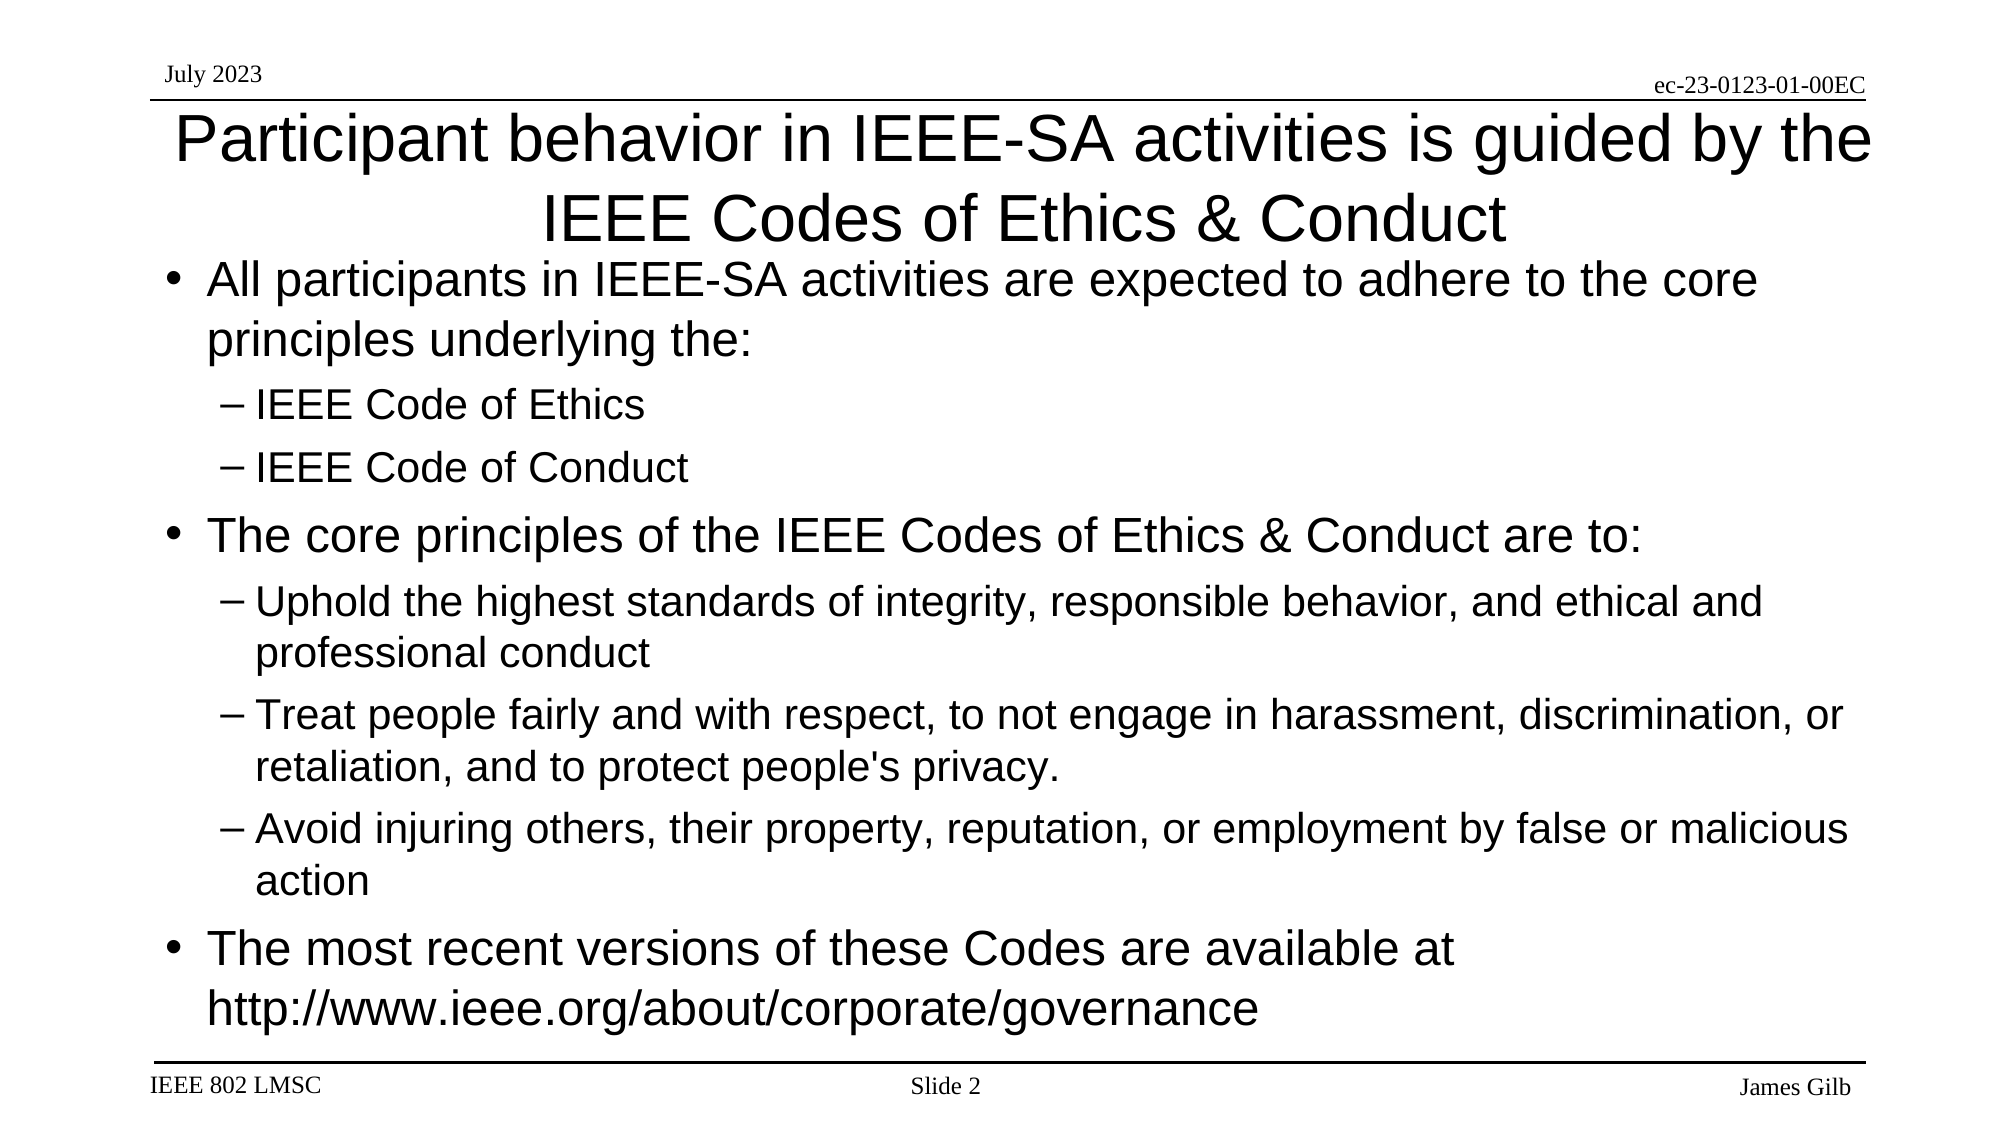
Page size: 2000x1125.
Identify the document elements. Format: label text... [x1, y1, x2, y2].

list All participants in IEEE-SA activities are expected to adhere to the core principles underlying the: IEEE Code of Ethics IEEE Code of Conduct The core principles of the IEEE Codes of Ethics & Conduct are to: Uphold the highest standards of integrity, responsible behavior, and ethical and professional conduct Treat people fairly and with respect, to not engage in harassment, discrimination, or retaliation, and to protect people's privacy. Avoid injuring others, their property, reputation, or employment by false or malicious action The most recent versions of these Codes are available at http://www.ieee.org/about/corporate/governance [149, 239, 1900, 1051]
title Participant behavior in IEEE-SA activities is guided by the IEEE Codes of Ethics & Conduct [149, 87, 1900, 239]
